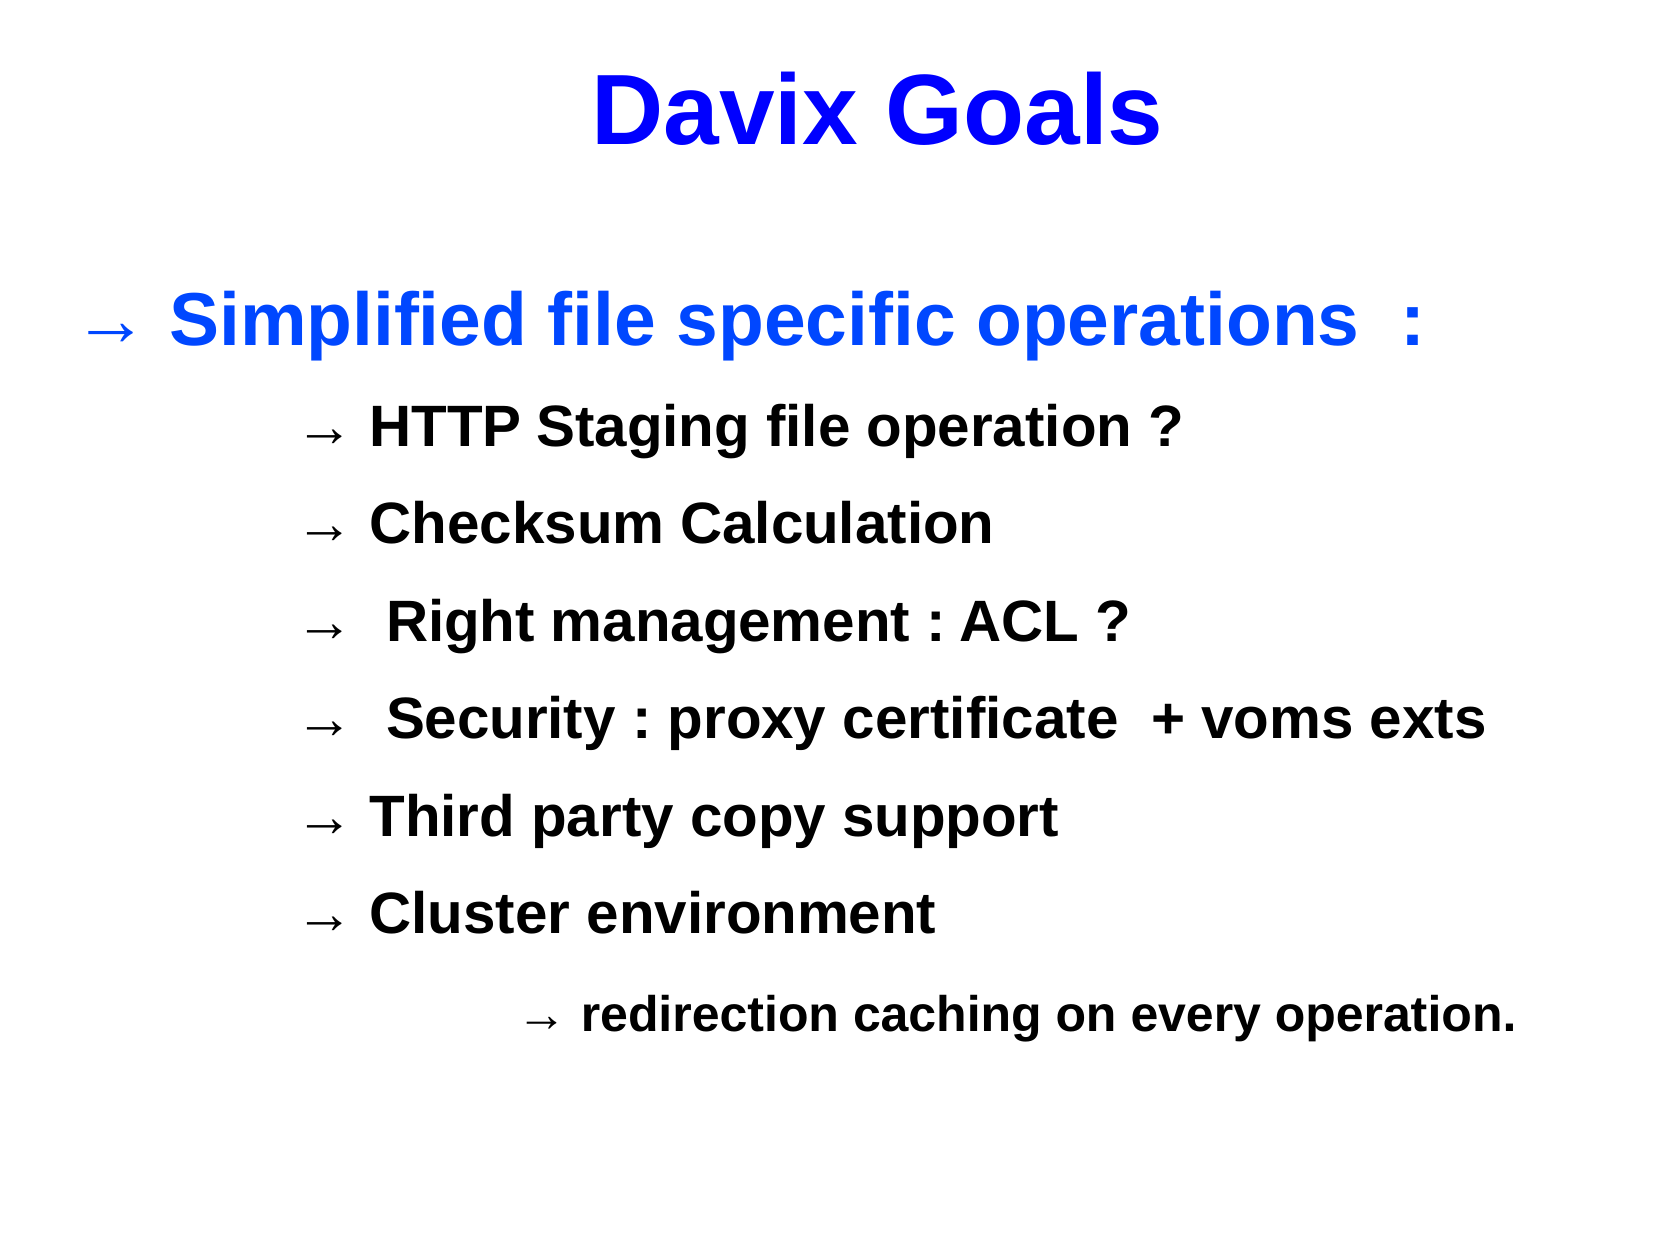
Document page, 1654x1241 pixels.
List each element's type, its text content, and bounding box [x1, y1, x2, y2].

text_box Davix Goals [519, 47, 1264, 174]
text_box → Simplified file specific operations : → HTTP Staging file operation ? → Checksum Calculation → Right management : ACL ? → Security : proxy certificate + voms exts → Third party copy support → Cluster environment → redirection caching on every operation. [59, 227, 1630, 1010]
